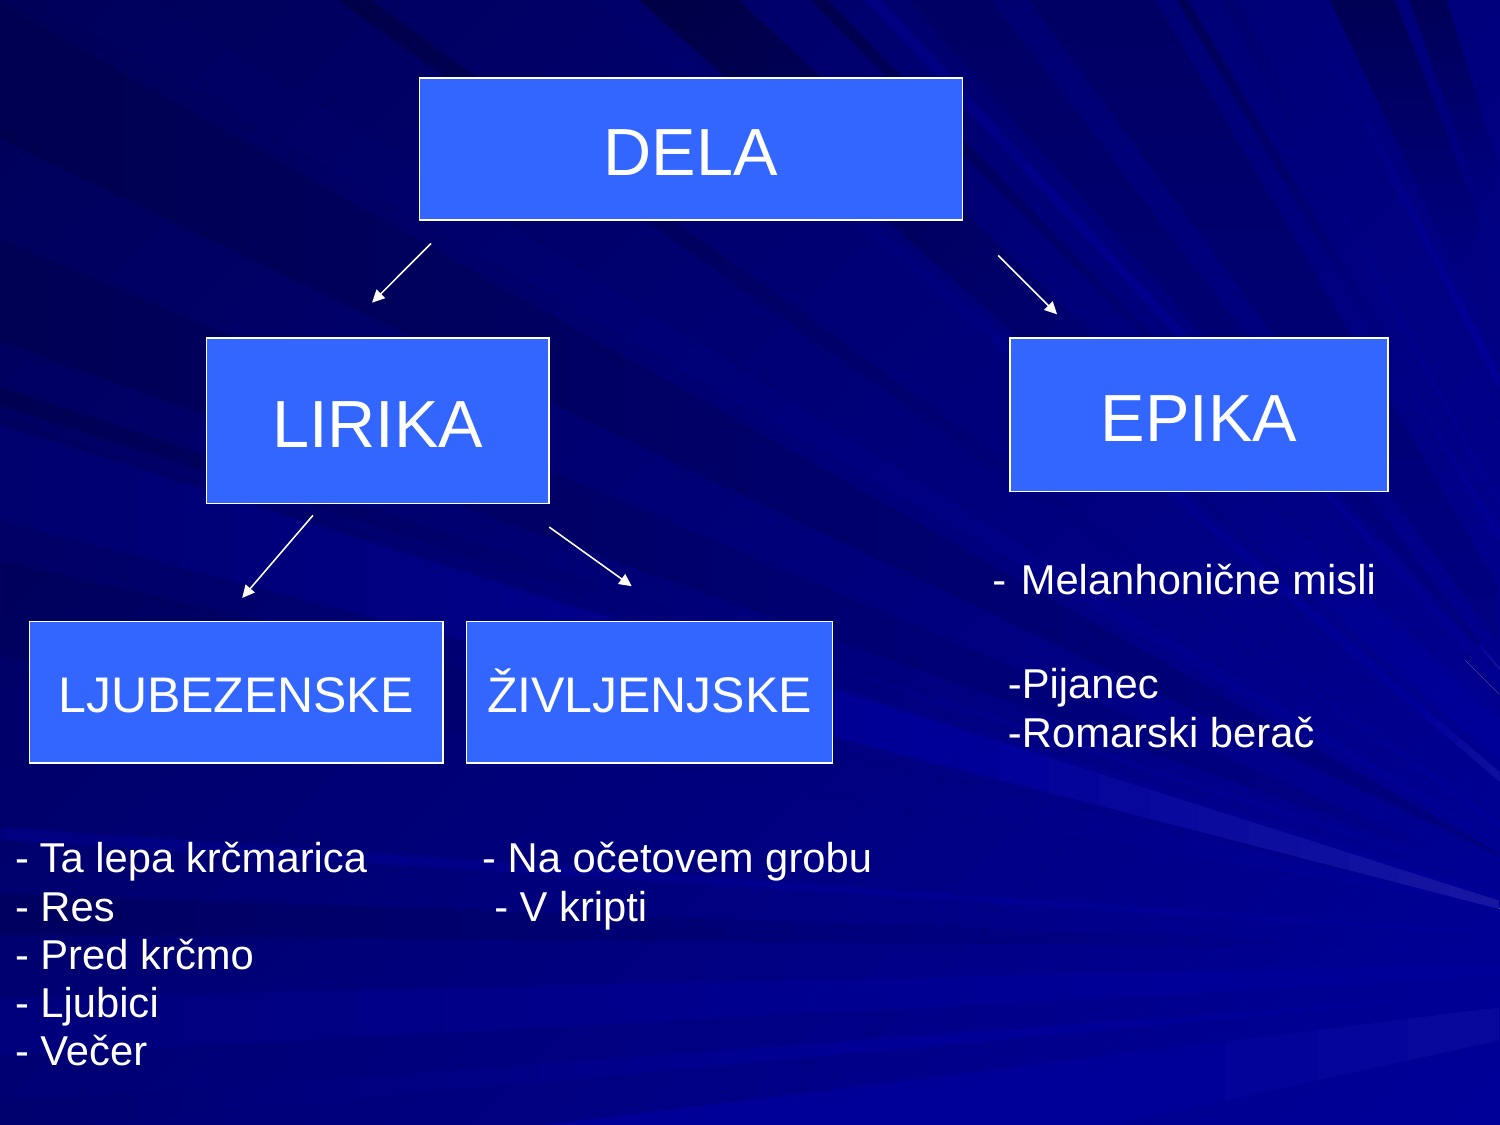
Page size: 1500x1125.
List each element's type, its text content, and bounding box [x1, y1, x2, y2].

text_box EPIKA [1009, 337, 1388, 492]
text_box LIRIKA [206, 337, 550, 504]
text_box DELA [419, 78, 963, 220]
list - Melanhonične misli -Pijanec -Romarski berač - Ta lepa krčmarica - Na očetovem grobu - Res - V kripti - Pred krčmo - Ljubici - Večer Res Ptička [0, 527, 1424, 1125]
text_box LJUBEZENSKE [29, 621, 443, 764]
text_box ŽIVLJENJSKE [466, 621, 833, 764]
